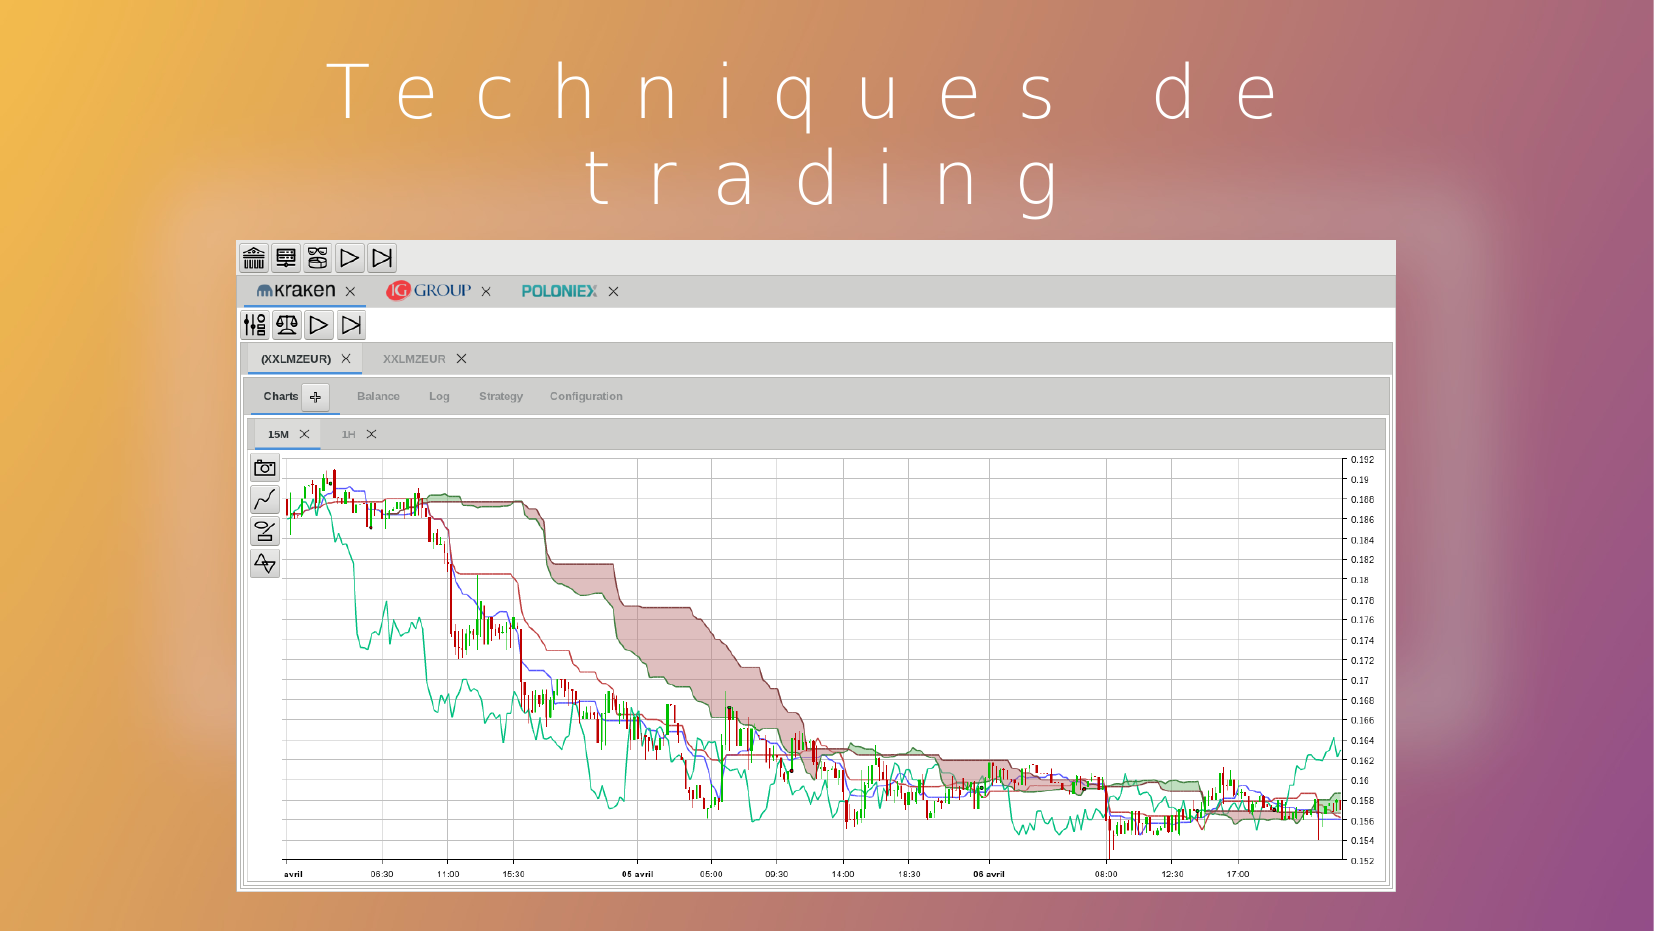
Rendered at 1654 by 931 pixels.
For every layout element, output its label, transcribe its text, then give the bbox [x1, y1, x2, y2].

title Techniques de trading [47, 49, 1595, 223]
picture [0, 0, 1654, 931]
